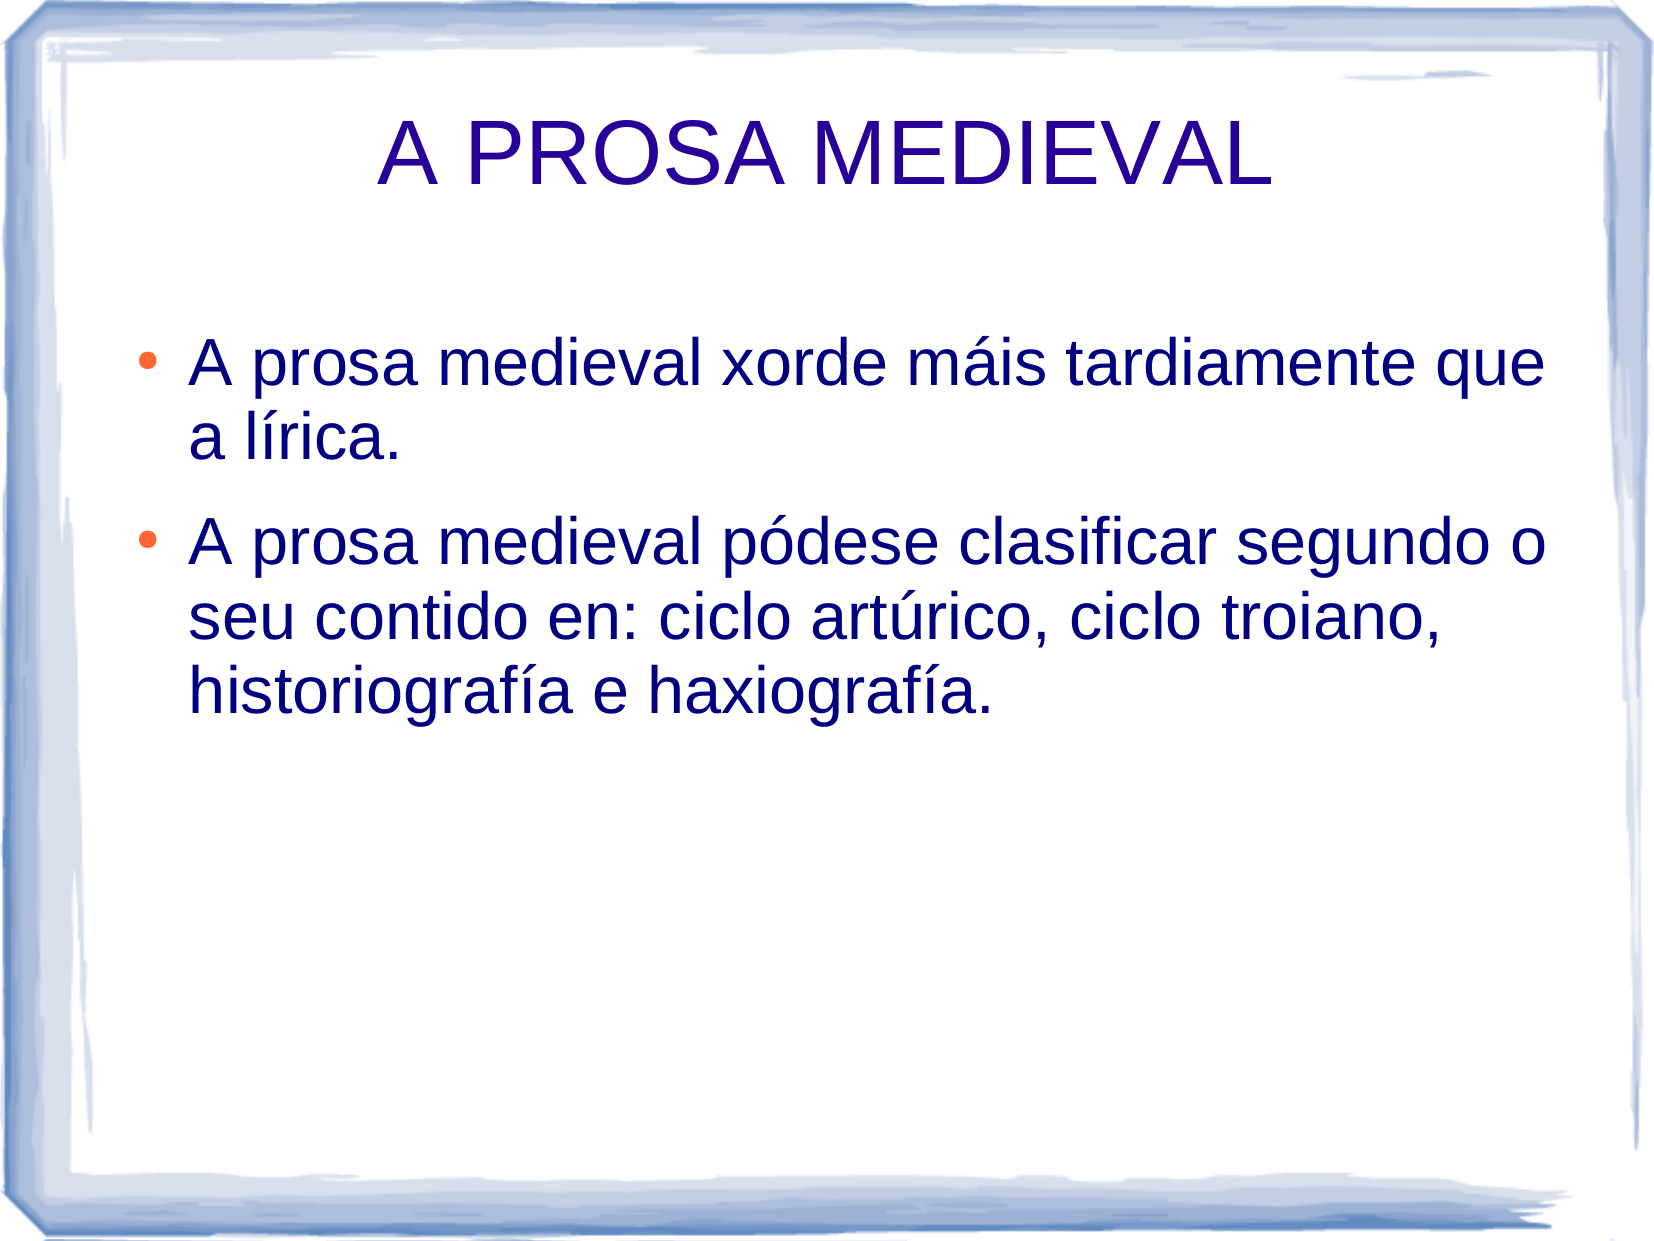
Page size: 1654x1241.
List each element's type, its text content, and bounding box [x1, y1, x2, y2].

list A prosa medieval xorde máis tardiamente que a lírica. A prosa medieval pódese clasificar segundo o seu contido en: ciclo artúrico, ciclo troiano, historiografía e haxiografía. [118, 324, 1571, 1045]
picture [0, 0, 1654, 1241]
title A PROSA MEDIEVAL [82, 49, 1571, 257]
